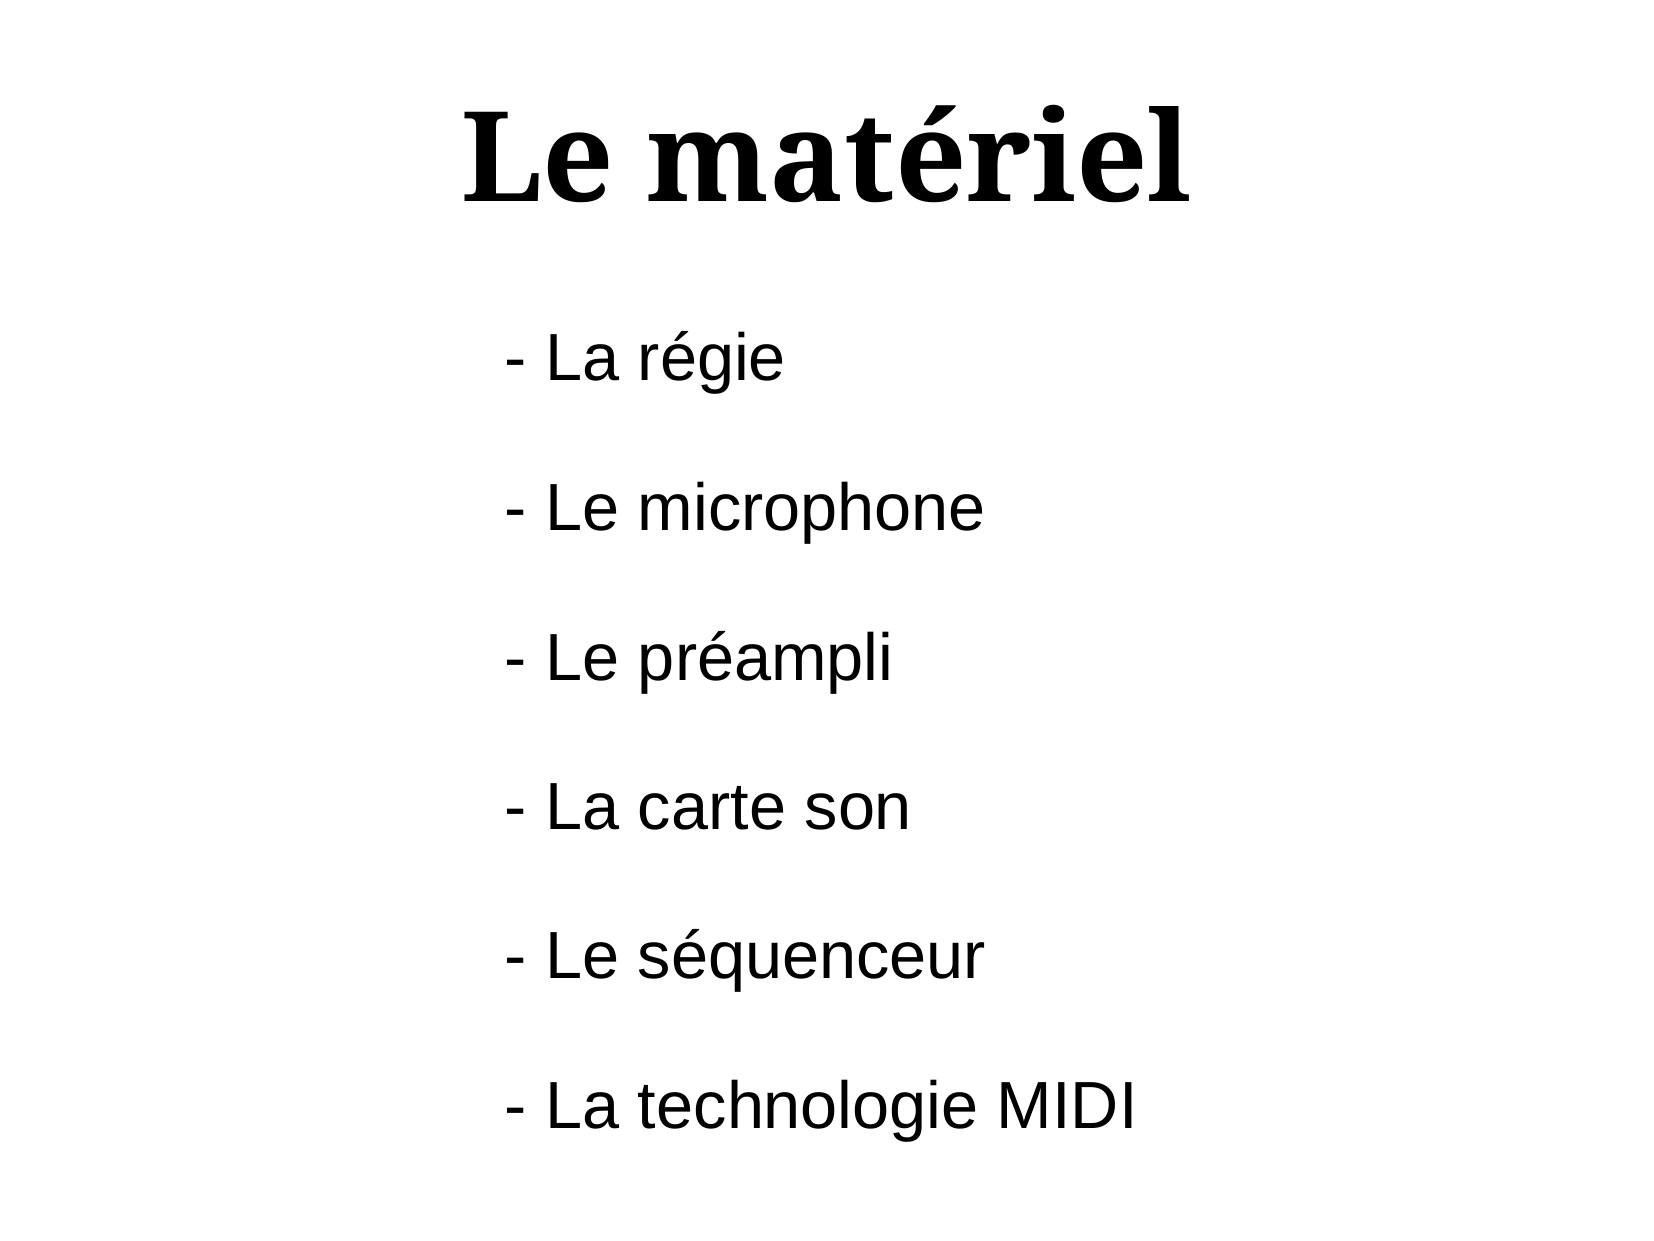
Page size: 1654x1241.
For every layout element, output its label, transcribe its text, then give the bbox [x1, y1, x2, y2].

title Le matériel [82, 49, 1571, 257]
text_box - La régie - Le microphone - Le préampli - La carte son - Le séquenceur - La technologie MIDI [490, 312, 1347, 1151]
